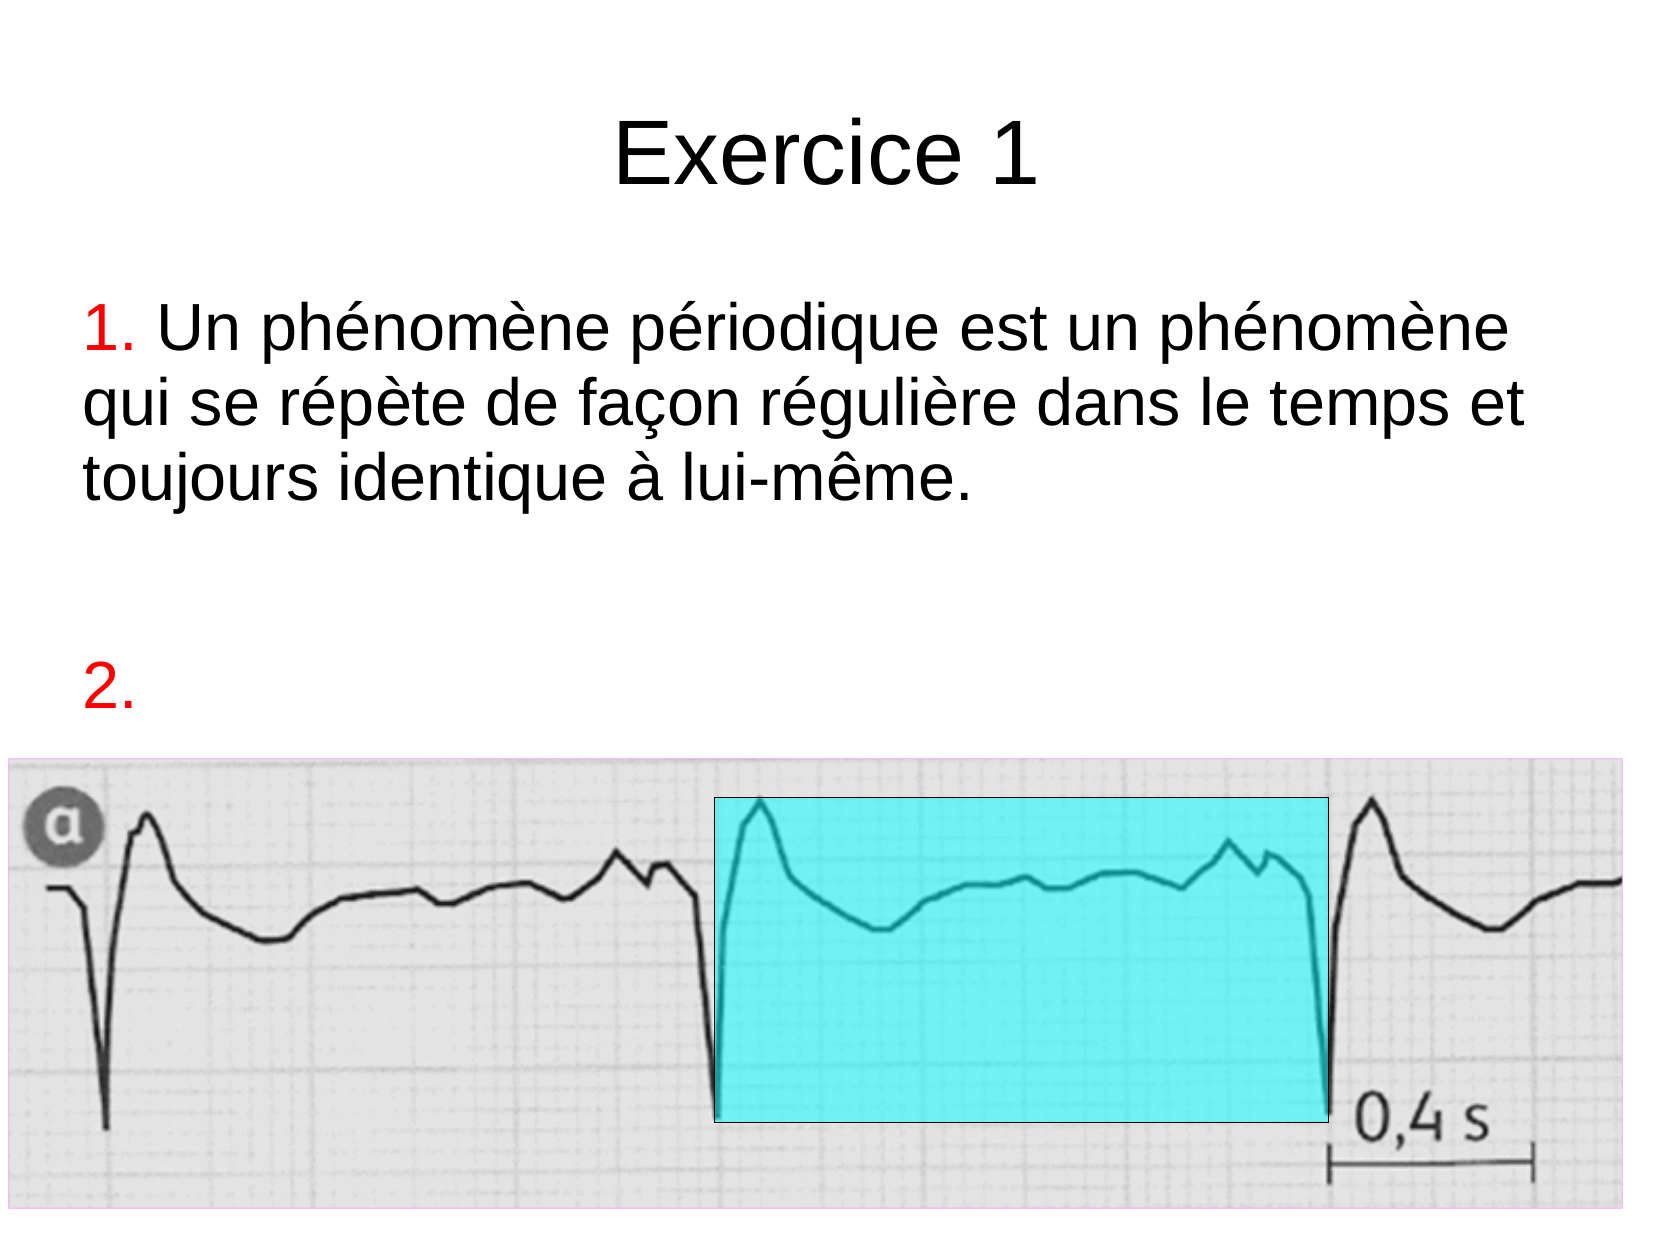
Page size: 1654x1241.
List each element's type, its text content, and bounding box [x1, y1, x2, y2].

picture [7, 757, 1625, 1211]
title Exercice 1 [82, 49, 1571, 257]
list 1. Un phénomène périodique est un phénomène qui se répète de façon régulière dans le temps et toujours identique à lui-même. 2. [82, 290, 1571, 757]
text_box [714, 797, 1329, 1123]
